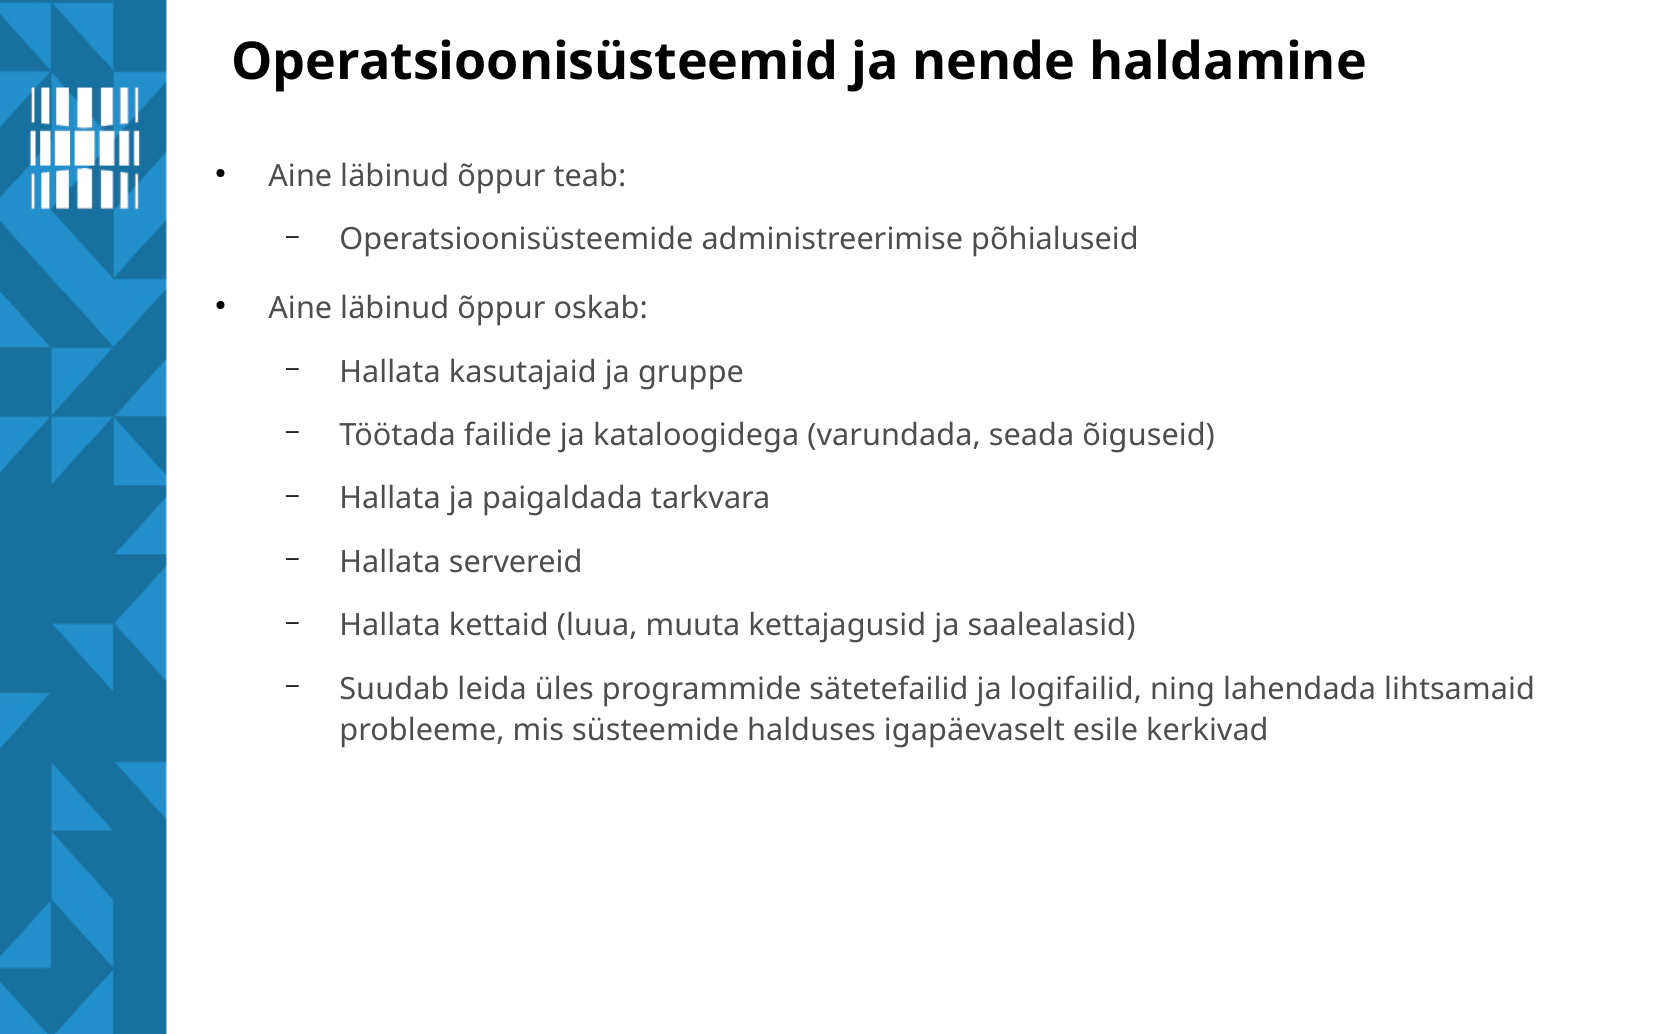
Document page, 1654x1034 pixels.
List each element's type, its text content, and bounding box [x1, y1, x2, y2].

list Aine läbinud õppur teab: Operatsioonisüsteemide administreerimise põhialuseid Aine läbinud õppur oskab: Hallata kasutajaid ja gruppe Töötada failide ja kataloogidega (varundada, seada õiguseid) Hallata ja paigaldada tarkvara Hallata servereid Hallata kettaid (luua, muuta kettajagusid ja saalealasid) Suudab leida üles programmide sätetefailid ja logifailid, ning lahendada lihtsamaid probleeme, mis süsteemide halduses igapäevaselt esile kerkivad [197, 153, 1619, 993]
list Operatsioonisüsteemid ja nende haldamine [231, 23, 1536, 101]
picture [42, 108, 132, 208]
